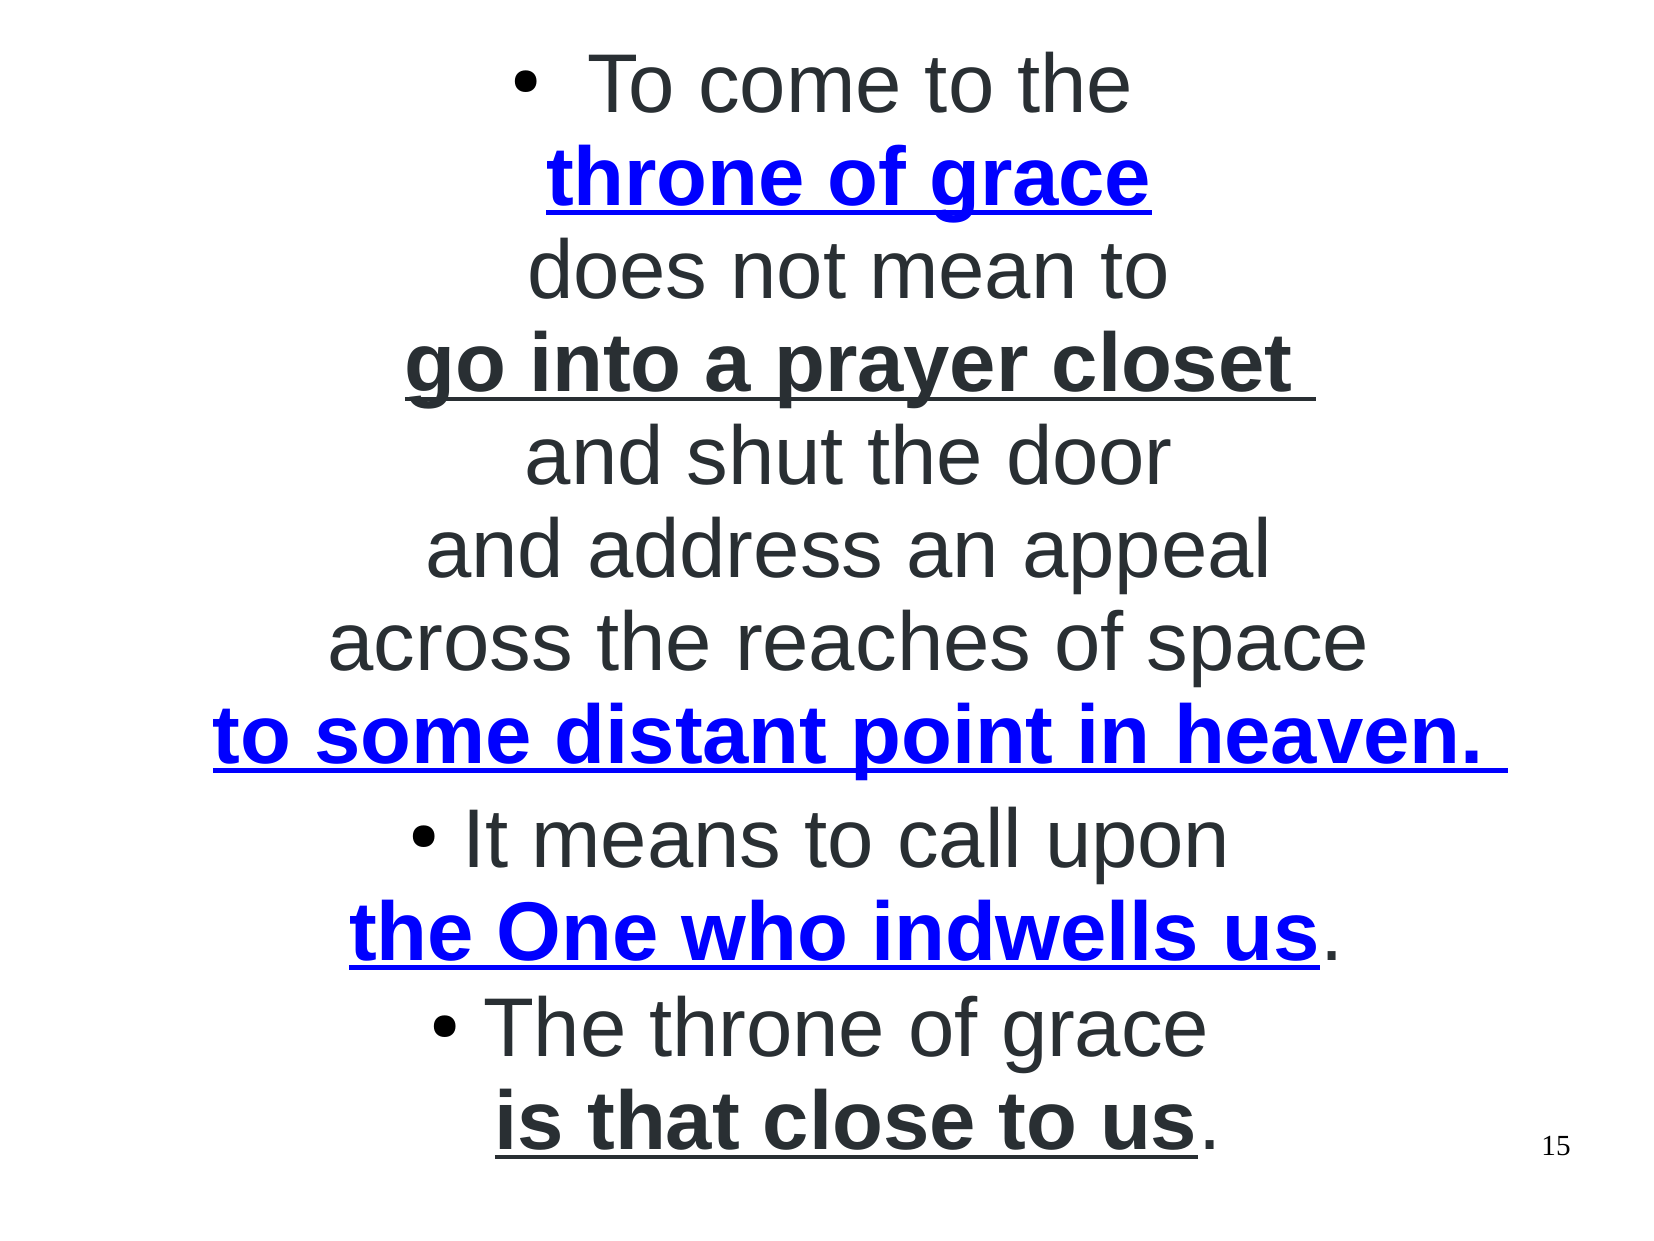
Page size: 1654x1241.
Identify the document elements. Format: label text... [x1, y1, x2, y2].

list To come to the throne of grace does not mean to go into a prayer closet and shut the door and address an appeal across the reaches of space to some distant point in heaven. It means to call upon the One who indwells us. The throne of grace is that close to us. [37, 37, 1613, 1238]
